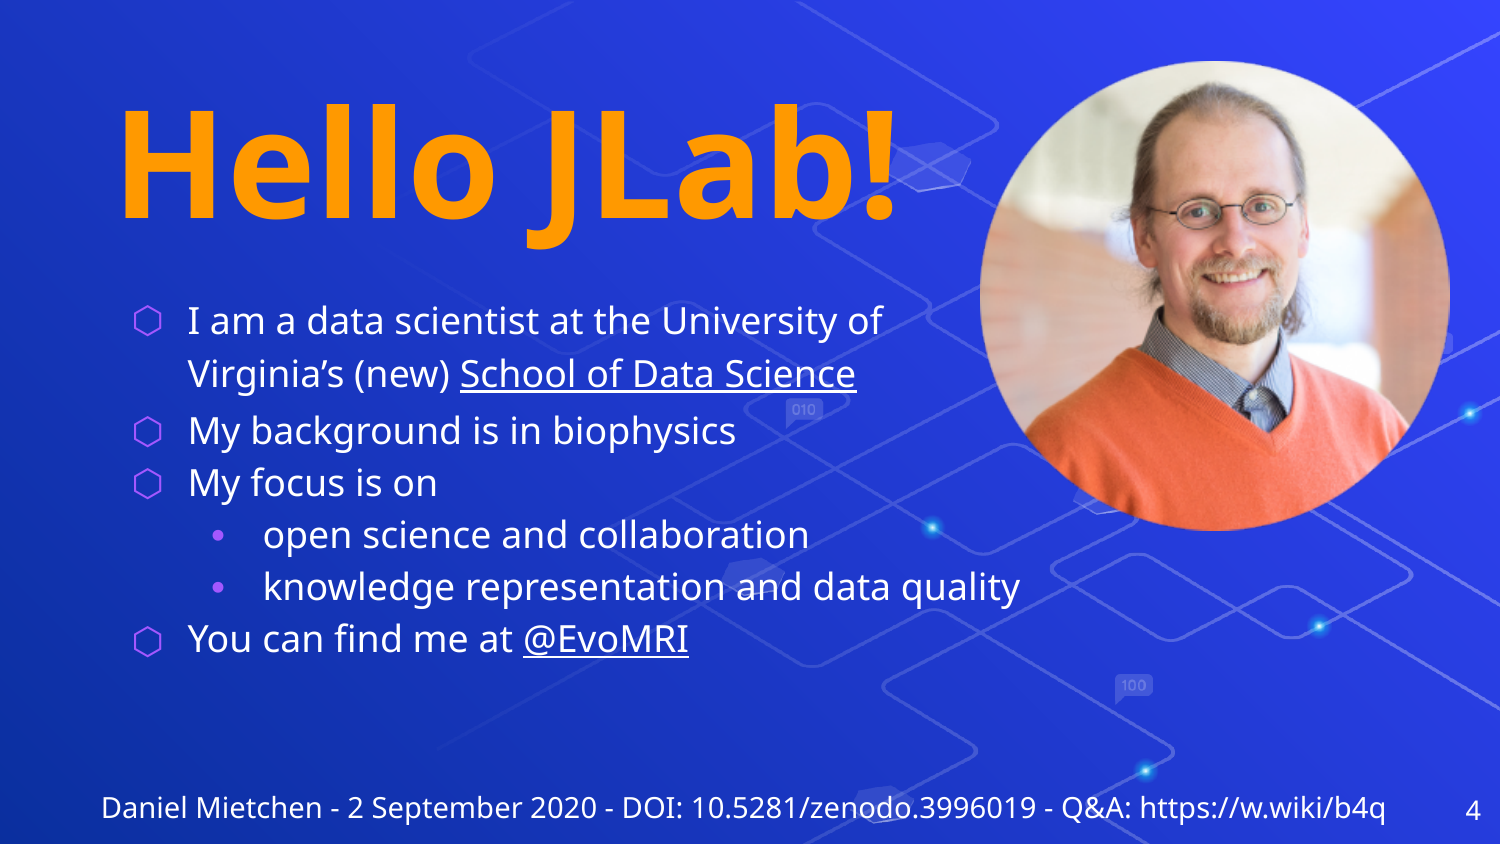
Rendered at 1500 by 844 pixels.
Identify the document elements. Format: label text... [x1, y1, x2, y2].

text_box Daniel Mietchen - 2 September 2020 - DOI: 10.5281/zenodo.3996019 - Q&A: https://w.wiki/b4q [18, 774, 1471, 832]
slide_number 1 [1391, 779, 1482, 844]
title Hello JLab! [112, 95, 980, 249]
picture [0, 0, 1500, 844]
subtitle I am a data scientist at the University of Virginia’s (new) School of Data Science My background is in biophysics My focus is on open science and collaboration knowledge representation and data quality You can find me at @EvoMRI [112, 290, 1035, 617]
